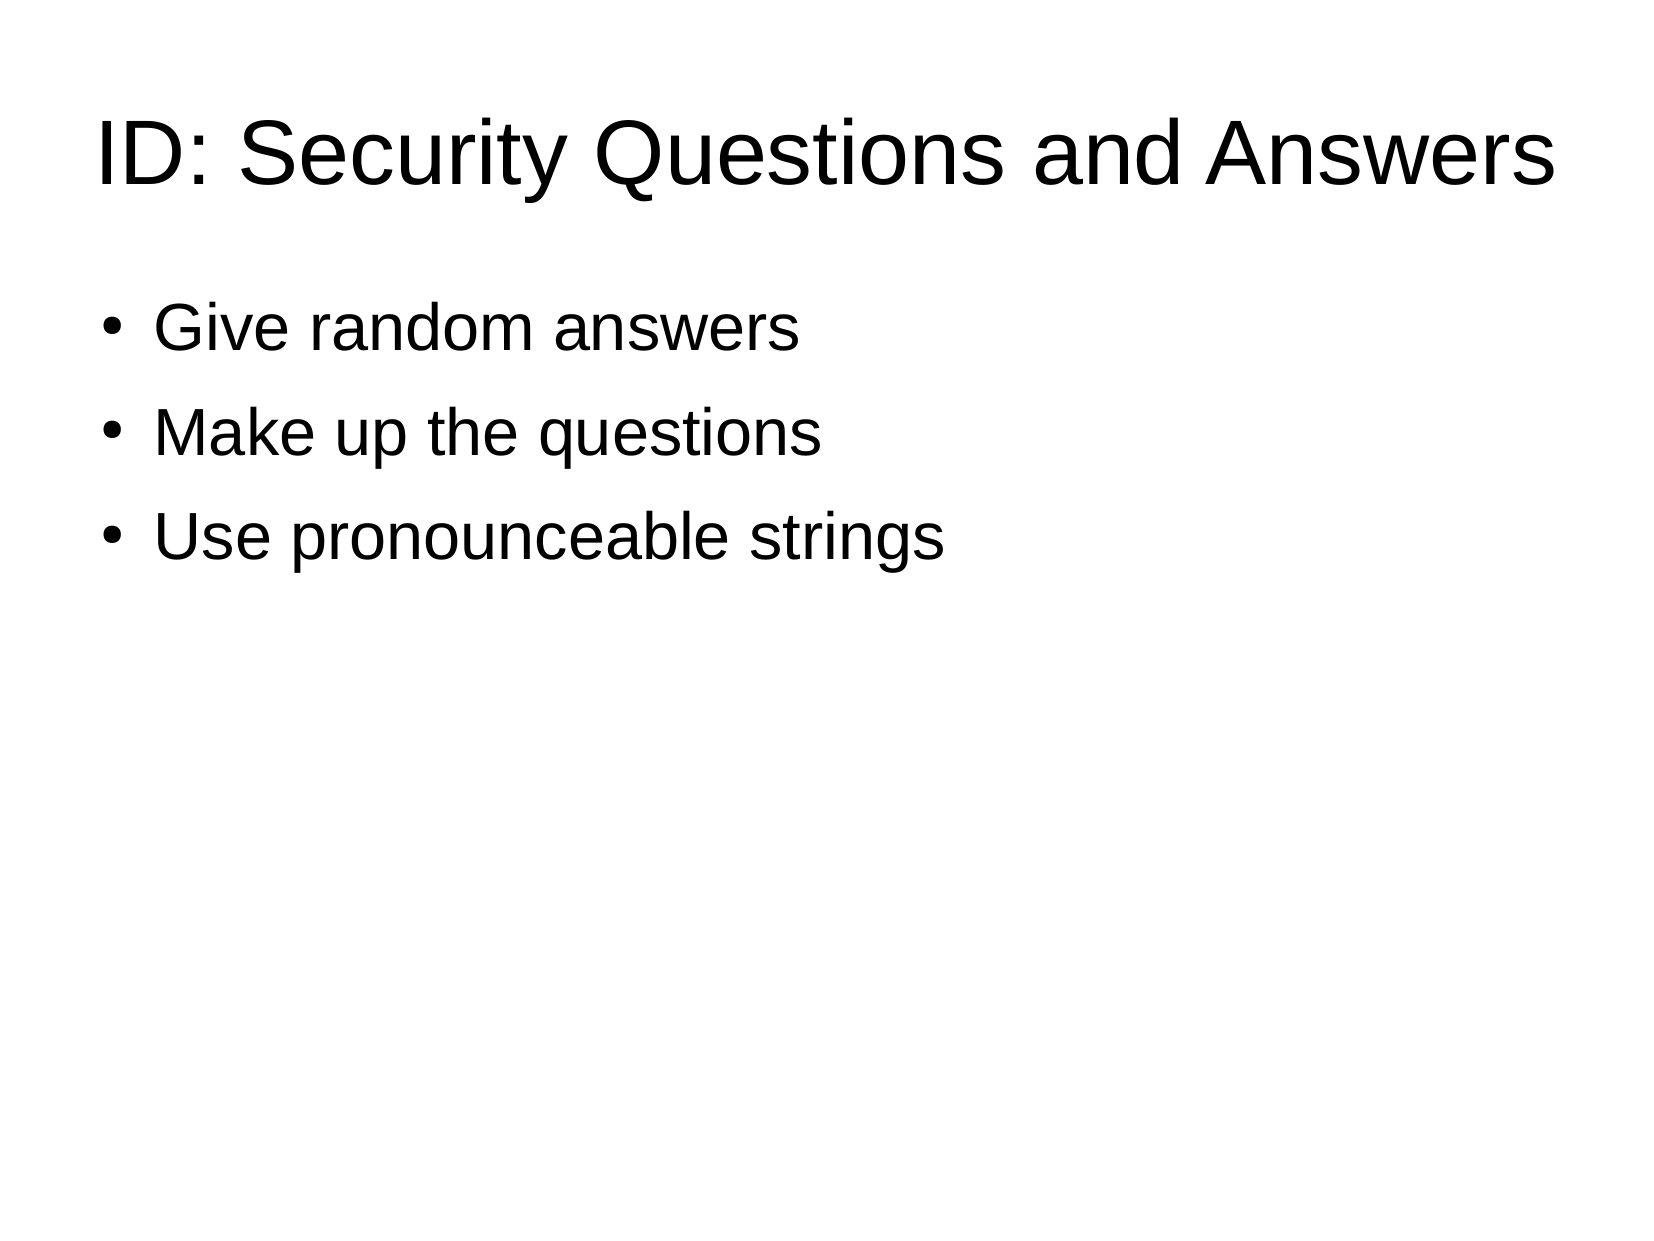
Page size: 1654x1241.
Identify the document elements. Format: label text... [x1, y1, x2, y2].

list Give random answers Make up the questions Use pronounceable strings [82, 290, 1538, 1010]
title ID: Security Questions and Answers [82, 49, 1571, 257]
